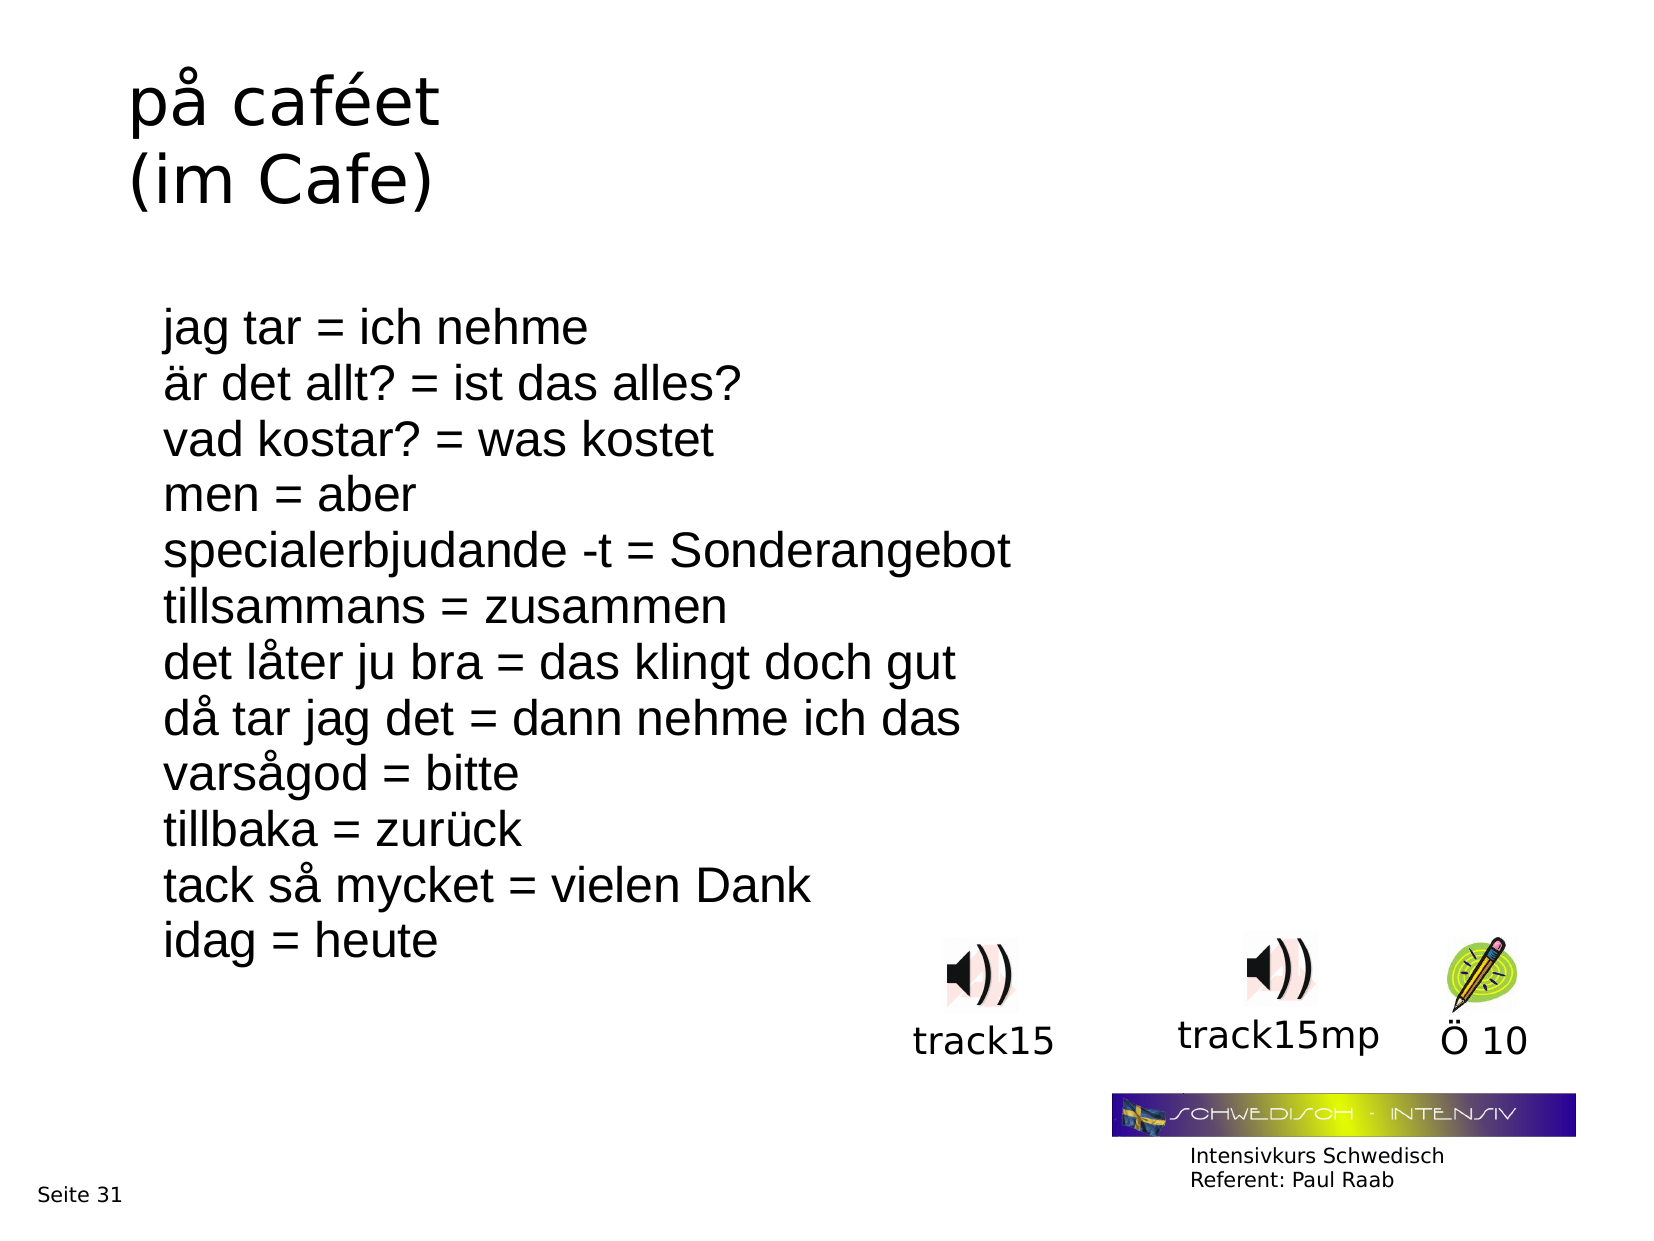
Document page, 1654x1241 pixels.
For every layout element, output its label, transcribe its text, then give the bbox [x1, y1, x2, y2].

text_box track15mp [1162, 1006, 1418, 1065]
picture [1447, 937, 1517, 1012]
picture [943, 937, 1019, 1012]
picture [1243, 931, 1319, 1006]
text_box på caféet (im Cafe) [112, 56, 488, 227]
text_box jag tar = ich nehme är det allt? = ist das alles? vad kostar? = was kostet men = aber specialerbjudande -t = Sonderangebot tillsammans = zusammen det låter ju bra = das klingt doch gut då tar jag det = dann nehme ich das varsågod = bitte tillbaka = zurück tack så mycket = vielen Dank idag = heute [148, 292, 1195, 976]
text_box Ö 10 [1425, 1012, 1576, 1071]
picture [1112, 1093, 1576, 1137]
text_box track15 [897, 1012, 1086, 1071]
